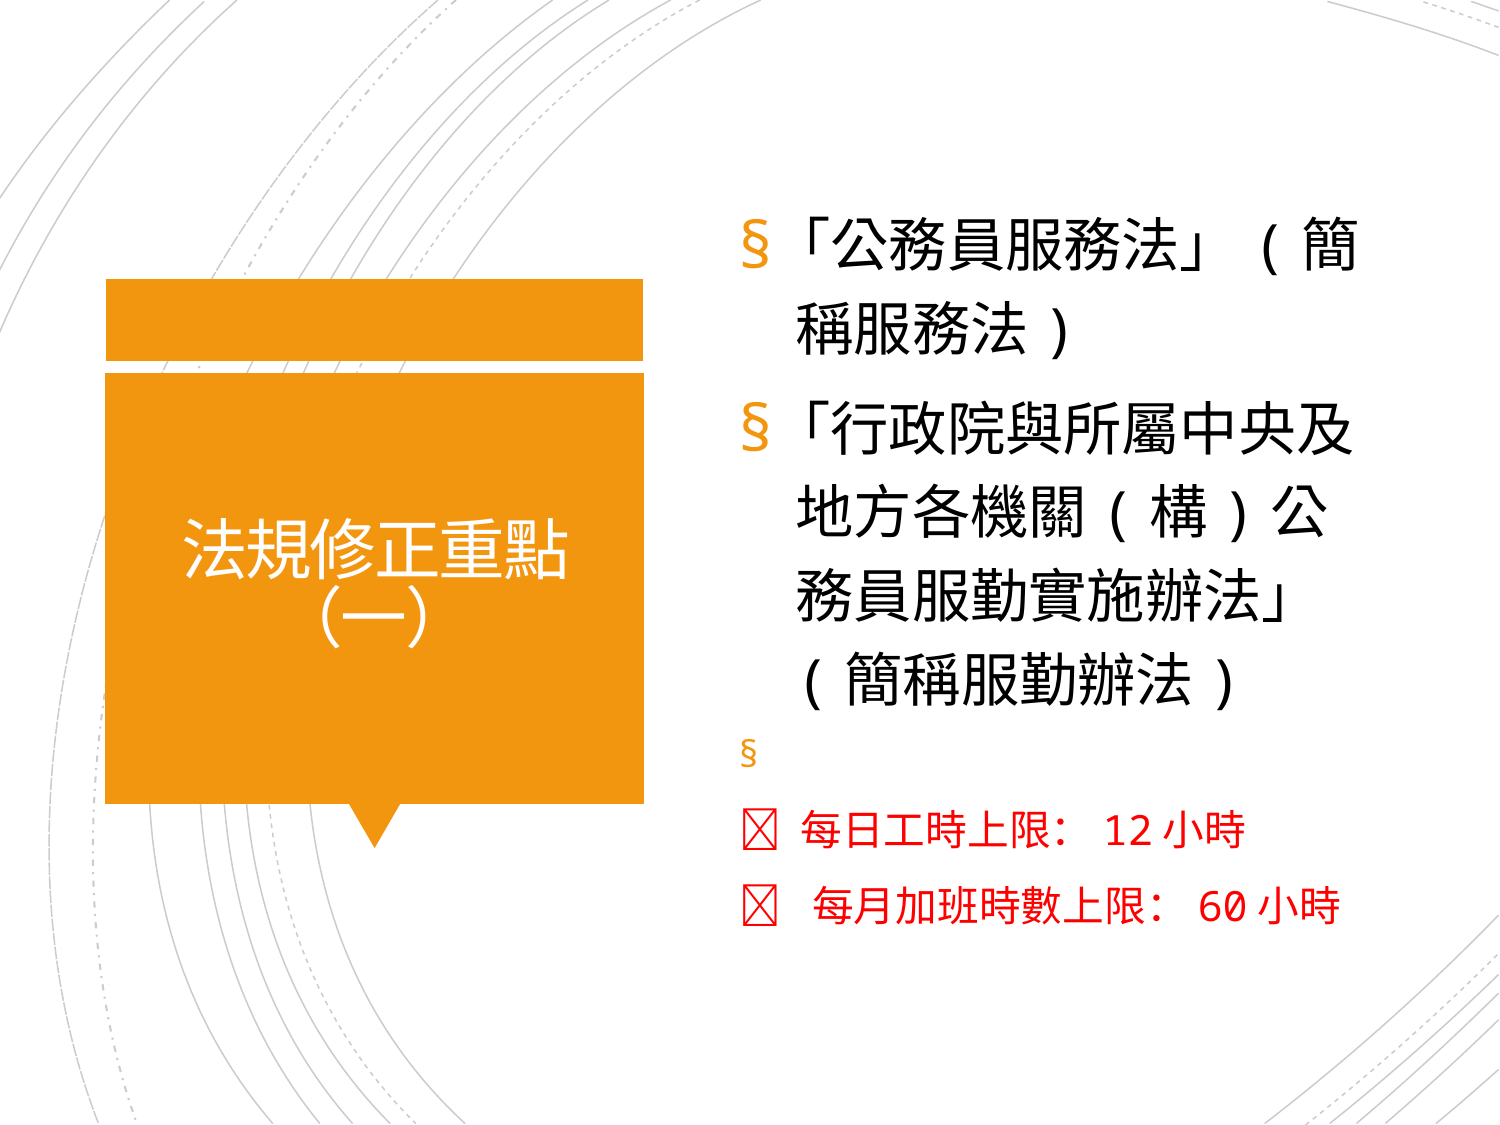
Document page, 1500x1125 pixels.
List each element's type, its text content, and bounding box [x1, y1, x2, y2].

title 法規修正重點（一） [118, 385, 630, 790]
list 「公務員服務法」(簡稱服務法) 「行政院與所屬中央及地方各機關(構)公務員服勤實施辦法」(簡稱服勤辦法) ✅ 每日工時上限：12小時 ✅ 每月加班時數上限：60小時 [724, 131, 1396, 993]
